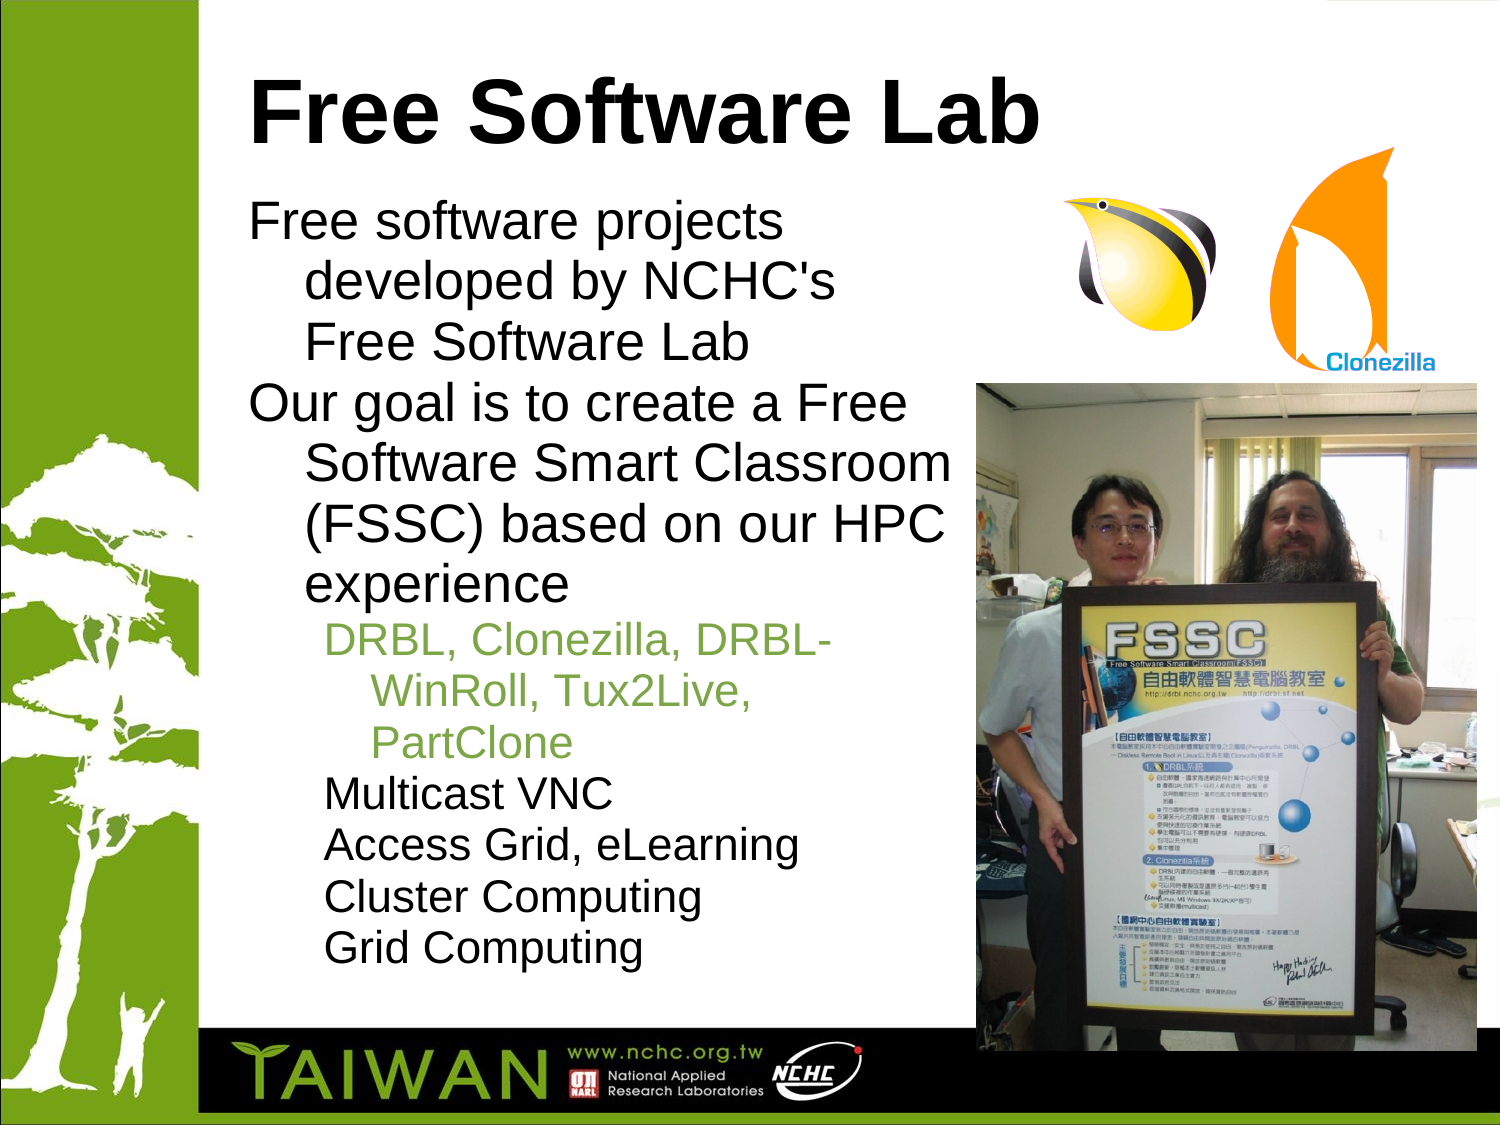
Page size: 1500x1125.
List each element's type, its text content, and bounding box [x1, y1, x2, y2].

picture [0, 0, 1500, 1125]
title Free Software Lab [248, 17, 1480, 206]
text_box Free software projects developed by NCHC's Free Software Lab Our goal is to create a Free Software Smart Classroom (FSSC) based on our HPC experience DRBL, Clonezilla, DRBL-WinRoll, Tux2Live, PartClone Multicast VNC Access Grid, eLearning Cluster Computing Grid Computing [233, 183, 969, 1099]
